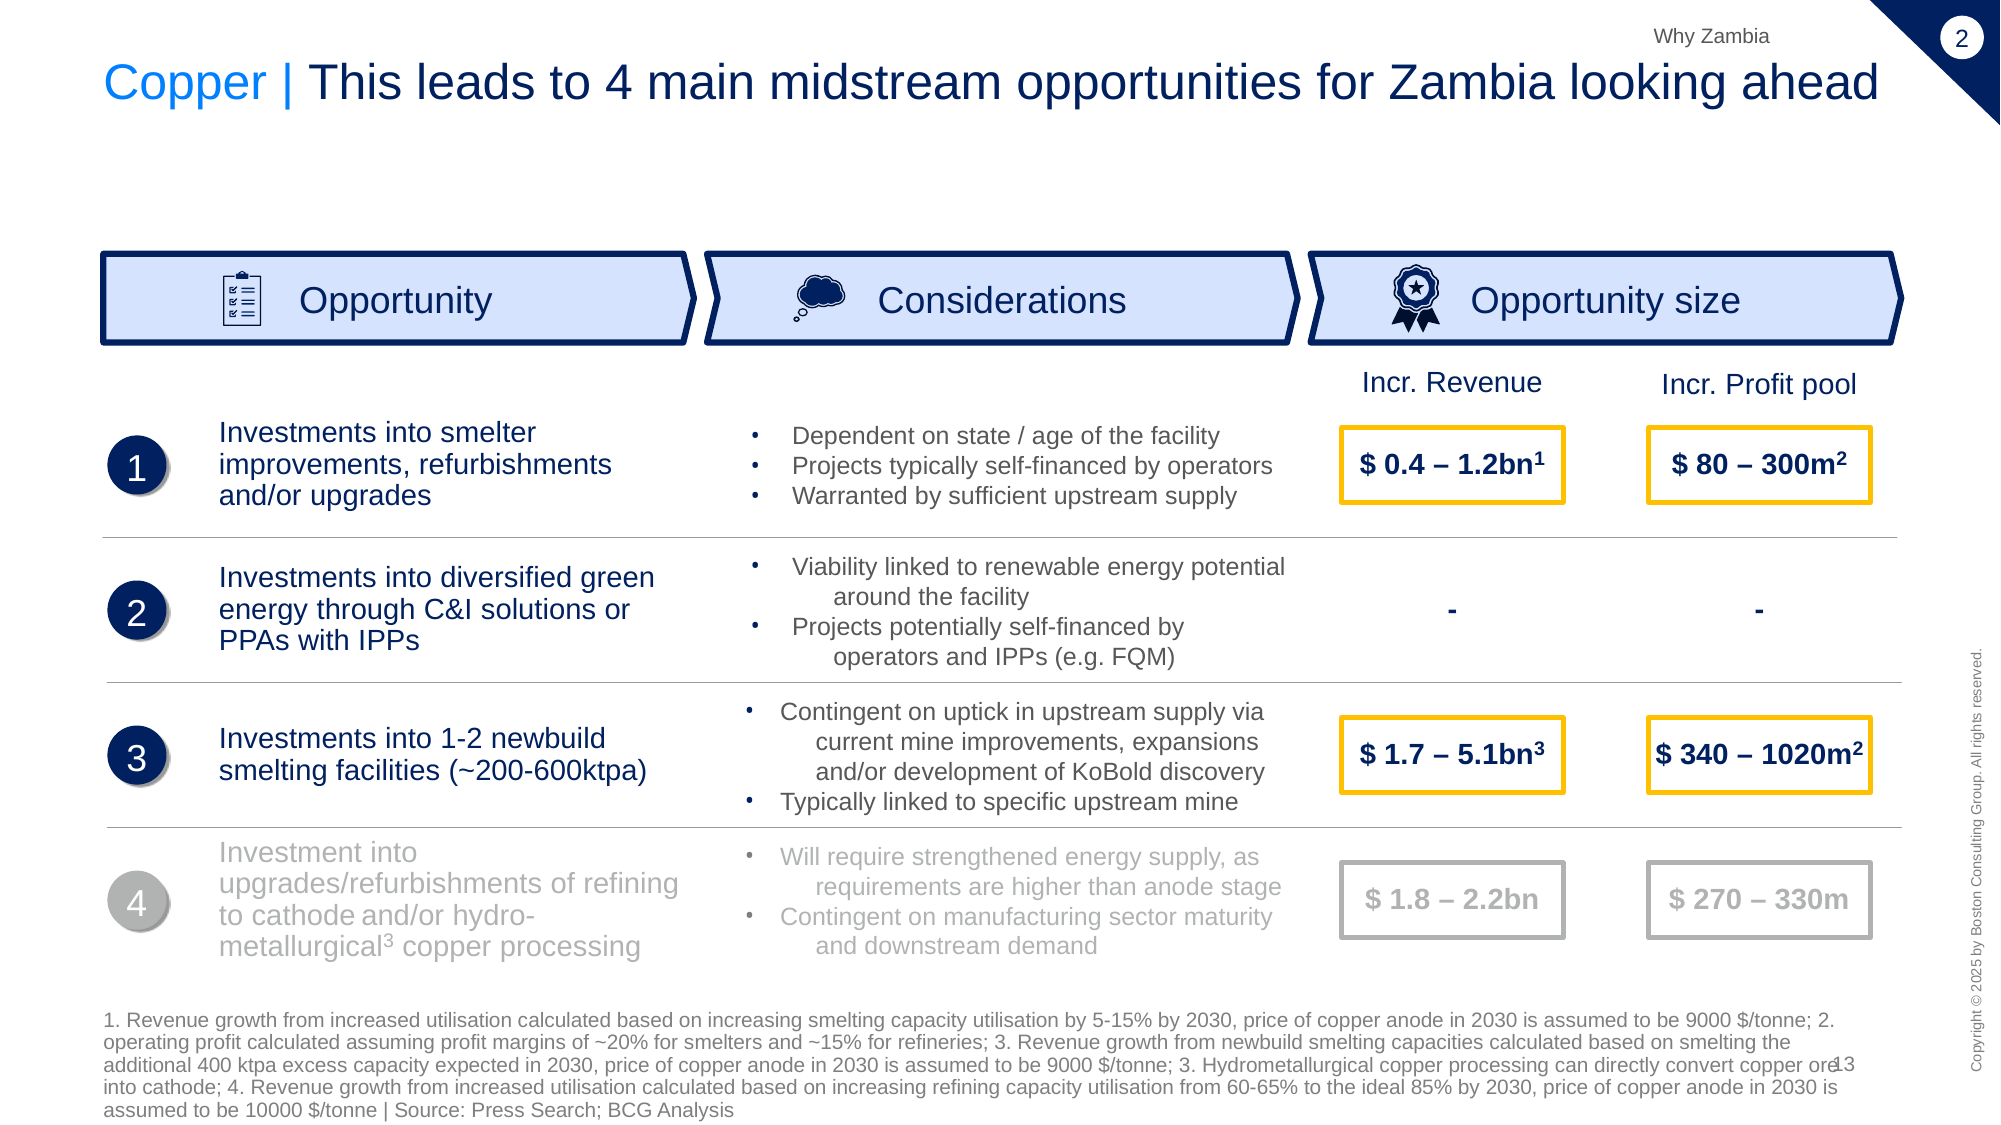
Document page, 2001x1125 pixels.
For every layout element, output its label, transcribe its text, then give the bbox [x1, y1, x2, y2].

text_box - [1341, 572, 1564, 648]
text_box Will require strengthened energy supply, as requirements are higher than anode stage Contingent on manufacturing sector maturity and downstream demand [709, 829, 1296, 972]
text_box [1391, 264, 1440, 333]
text_box Viability linked to renewable energy potential around the facility Projects potentially self-financed by operators and IPPs (e.g. FQM) [709, 539, 1296, 681]
text_box Investments into smelter improvements, refurbishments and/or upgrades [218, 414, 682, 516]
text_box [223, 270, 262, 326]
text_box $ 1.7 – 5.1bn3 [1341, 717, 1564, 793]
text_box [793, 274, 846, 323]
text_box Investments into 1-2 newbuild smelting facilities (~200-600ktpa) [218, 704, 682, 806]
text_box Incr. Profit pool [1618, 358, 1901, 395]
text_box Incr. Revenue [1311, 356, 1594, 393]
text_box $ 0.4 – 1.2bn1 [1341, 427, 1564, 503]
text_box 3 [107, 725, 167, 785]
text_box 4 [107, 870, 167, 930]
text_box Opportunity size [1310, 253, 1902, 343]
text_box $ 270 – 330m [1648, 862, 1871, 938]
text_box Contingent on uptick in upstream supply via current mine improvements, expansions and/or development of KoBold discovery Typically linked to specific upstream mine [709, 684, 1296, 826]
text_box $ 340 – 1020m2 [1648, 717, 1871, 793]
text_box Investments into diversified green energy through C&I solutions or PPAs with IPPs [218, 559, 682, 661]
text_box Opportunity [103, 253, 694, 343]
text_box Investment into upgrades/refurbishments of refining to cathode and/or hydro-metallurgical3 copper processing [218, 834, 682, 966]
text_box 1. Revenue growth from increased utilisation calculated based on increasing smelting capacity utilisation by 5-15% by 2030, price of copper anode in 2030 is assumed to be 9000 $/tonne; 2. operating profit calculated assuming profit margins of ~20% for smelters and ~15% for refineries; 3. Revenue growth from newbuild smelting capacities calculated based on smelting the additional 400 ktpa excess capacity expected in 2030, price of copper anode in 2030 is assumed to be 9000 $/tonne; 3. Hydrometallurgical copper processing can directly convert copper ore into cathode; 4. Revenue growth from increased utilisation calculated based on increasing refining capacity utilisation from 60-65% to the ideal 85% by 2030, price of copper anode in 2030 is assumed to be 10000 $/tonne | Source: Press Search; BCG Analysis [103, 1009, 1875, 1122]
text_box - [1648, 572, 1871, 648]
text_box Dependent on state / age of the facility Projects typically self-financed by operators Warranted by sufficient upstream supply [709, 394, 1296, 536]
text_box $ 1.8 – 2.2bn [1341, 862, 1564, 938]
text_box $ 80 – 300m2 [1648, 427, 1871, 503]
text_box 1 [107, 435, 167, 495]
text_box [1869, 0, 2000, 126]
text_box Considerations [707, 253, 1298, 343]
title Copper | This leads to 4 main midstream opportunities for Zambia looking ahead [103, 55, 1897, 111]
text_box 2 [107, 580, 167, 640]
text_box 2 [1940, 15, 1984, 60]
text_box Why Zambia [1653, 14, 1892, 56]
